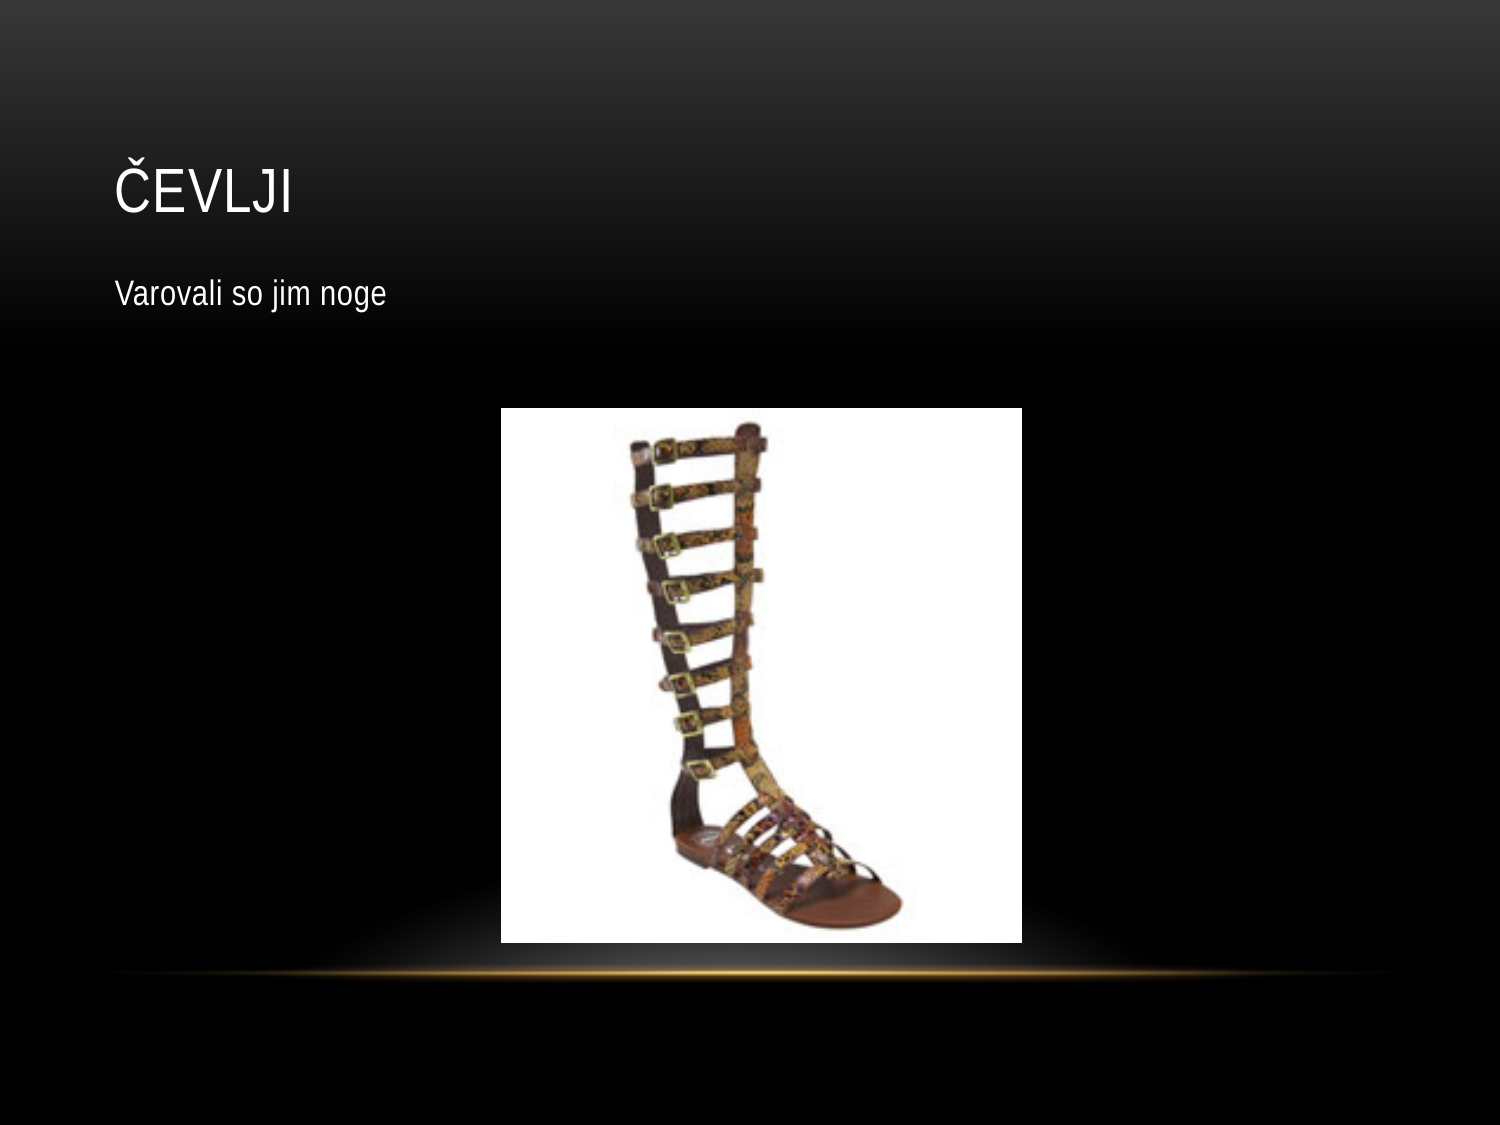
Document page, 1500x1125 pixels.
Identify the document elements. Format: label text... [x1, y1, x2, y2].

list Varovali so jim noge [99, 262, 1400, 938]
picture [0, 0, 1500, 1125]
title ČEVLJI [99, 45, 1400, 233]
